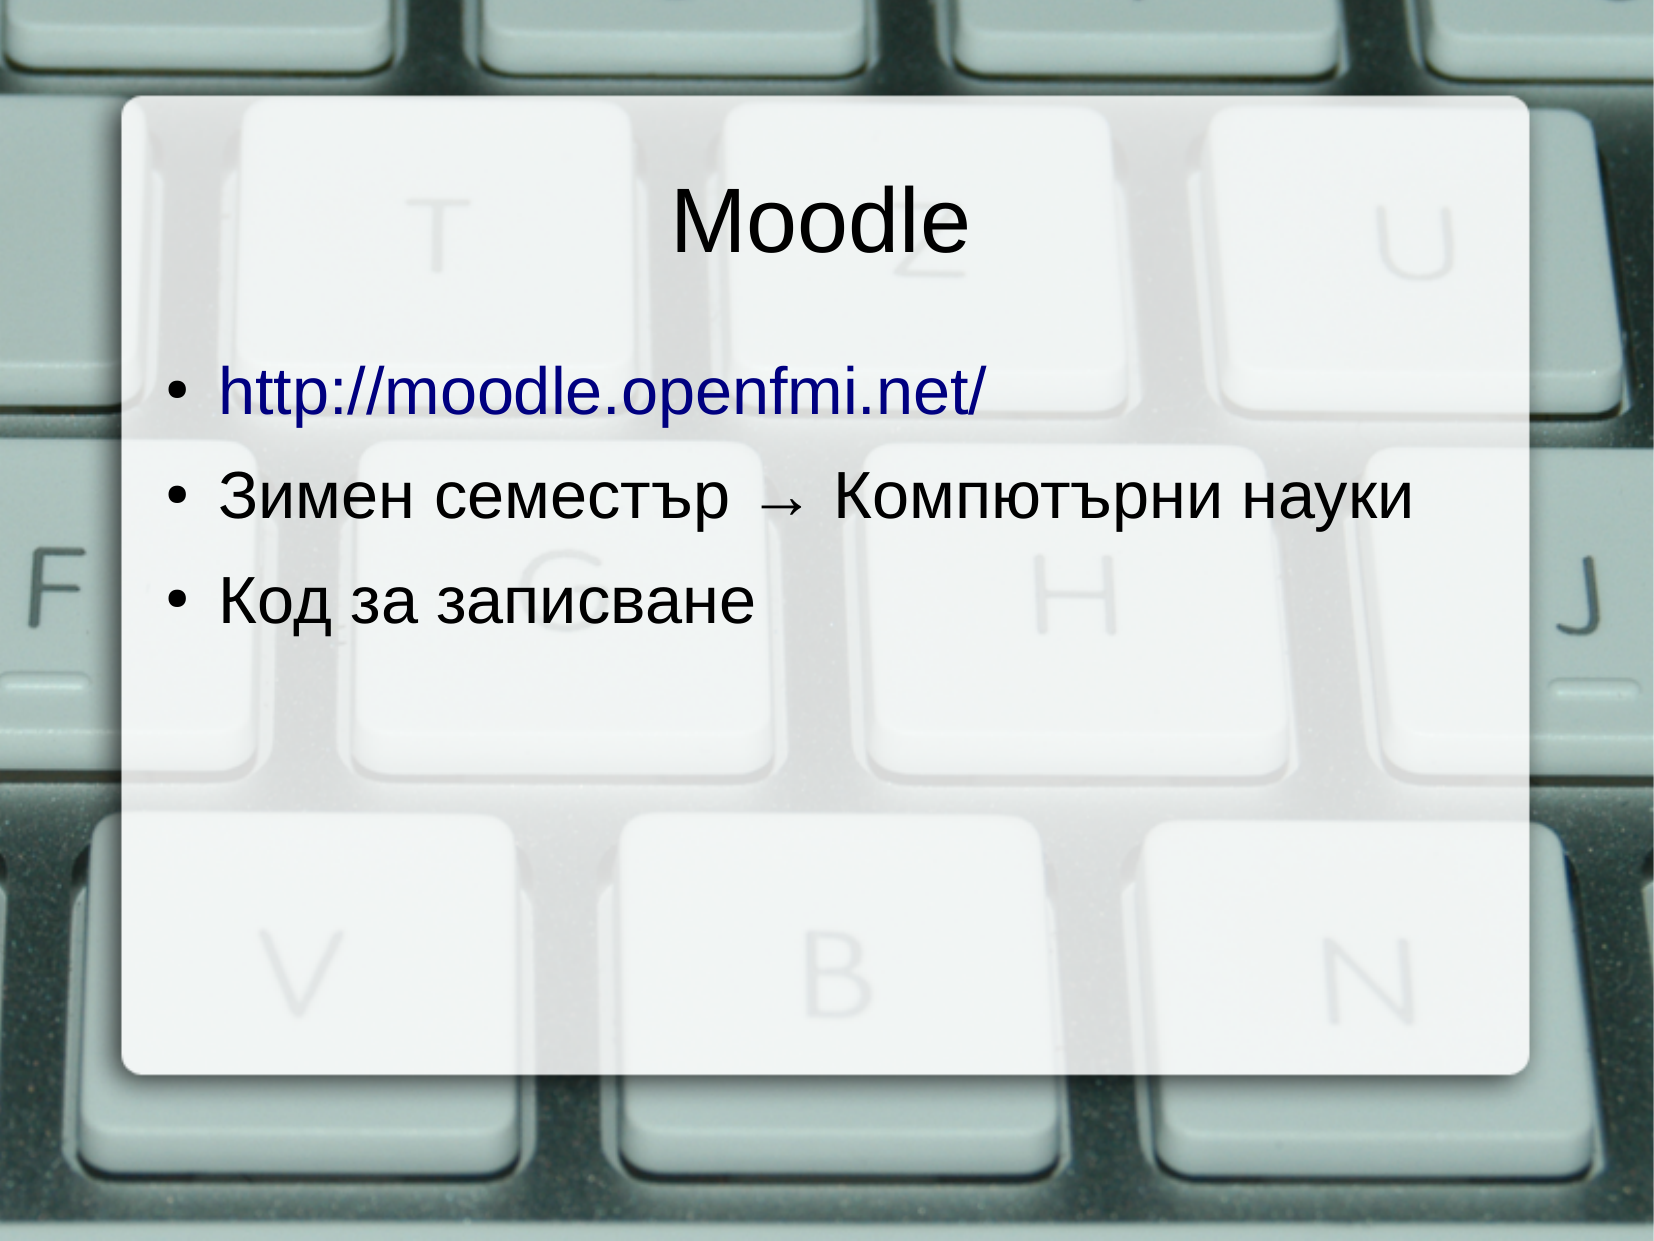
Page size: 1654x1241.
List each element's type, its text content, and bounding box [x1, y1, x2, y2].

list http://moodle.openfmi.net/ Зимен семестър → Компютърни науки Код за записване [147, 354, 1506, 1074]
title Moodle [135, 117, 1506, 325]
picture [0, 0, 1654, 1241]
